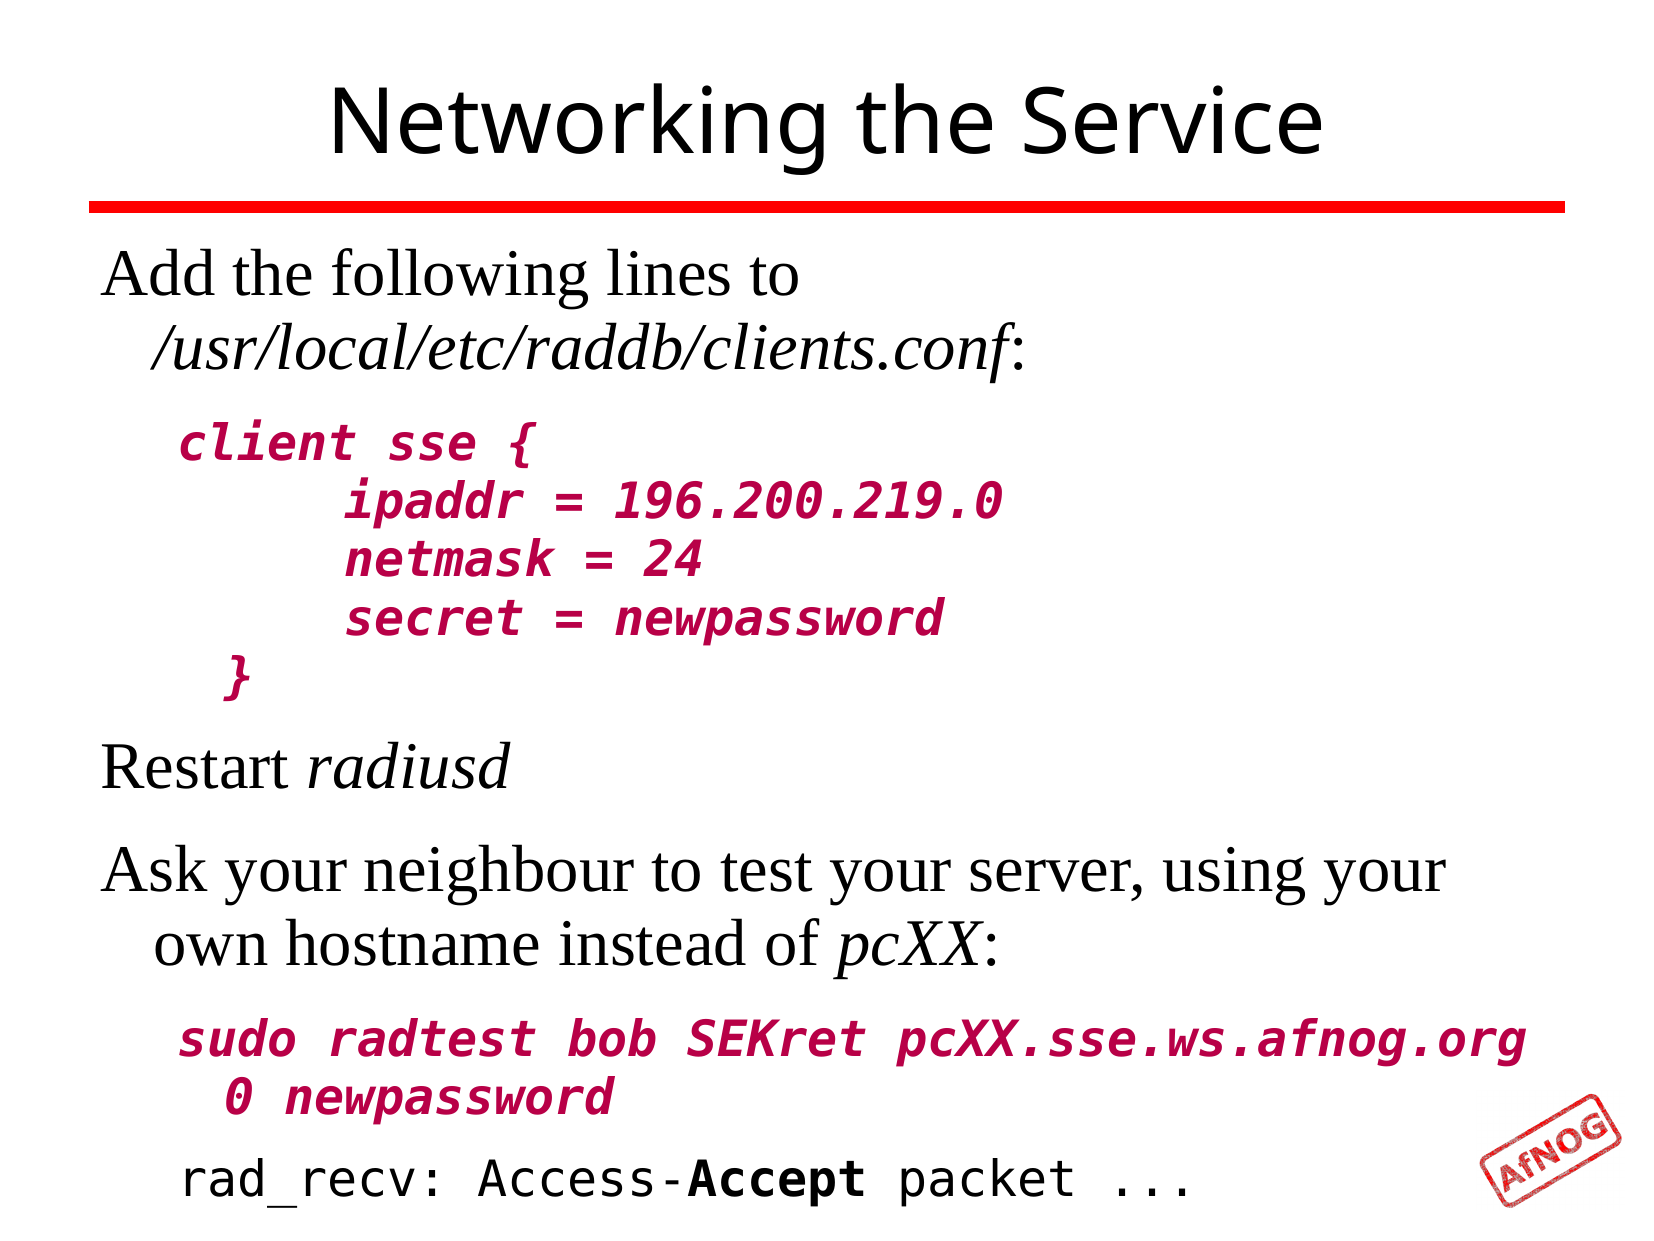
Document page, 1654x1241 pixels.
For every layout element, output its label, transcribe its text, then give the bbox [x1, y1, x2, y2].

list Add the following lines to /usr/local/etc/raddb/clients.conf: client sse { ipaddr = 196.200.219.0 netmask = 24 secret = newpassword } Restart radiusd Ask your neighbour to test your server, using your own hostname instead of pcXX: sudo radtest bob SEKret pcXX.sse.ws.afnog.org 0 newpassword rad_recv: Access-Accept packet ... [82, 236, 1571, 1209]
picture [1476, 1090, 1625, 1211]
title Networking the Service [88, 29, 1565, 207]
